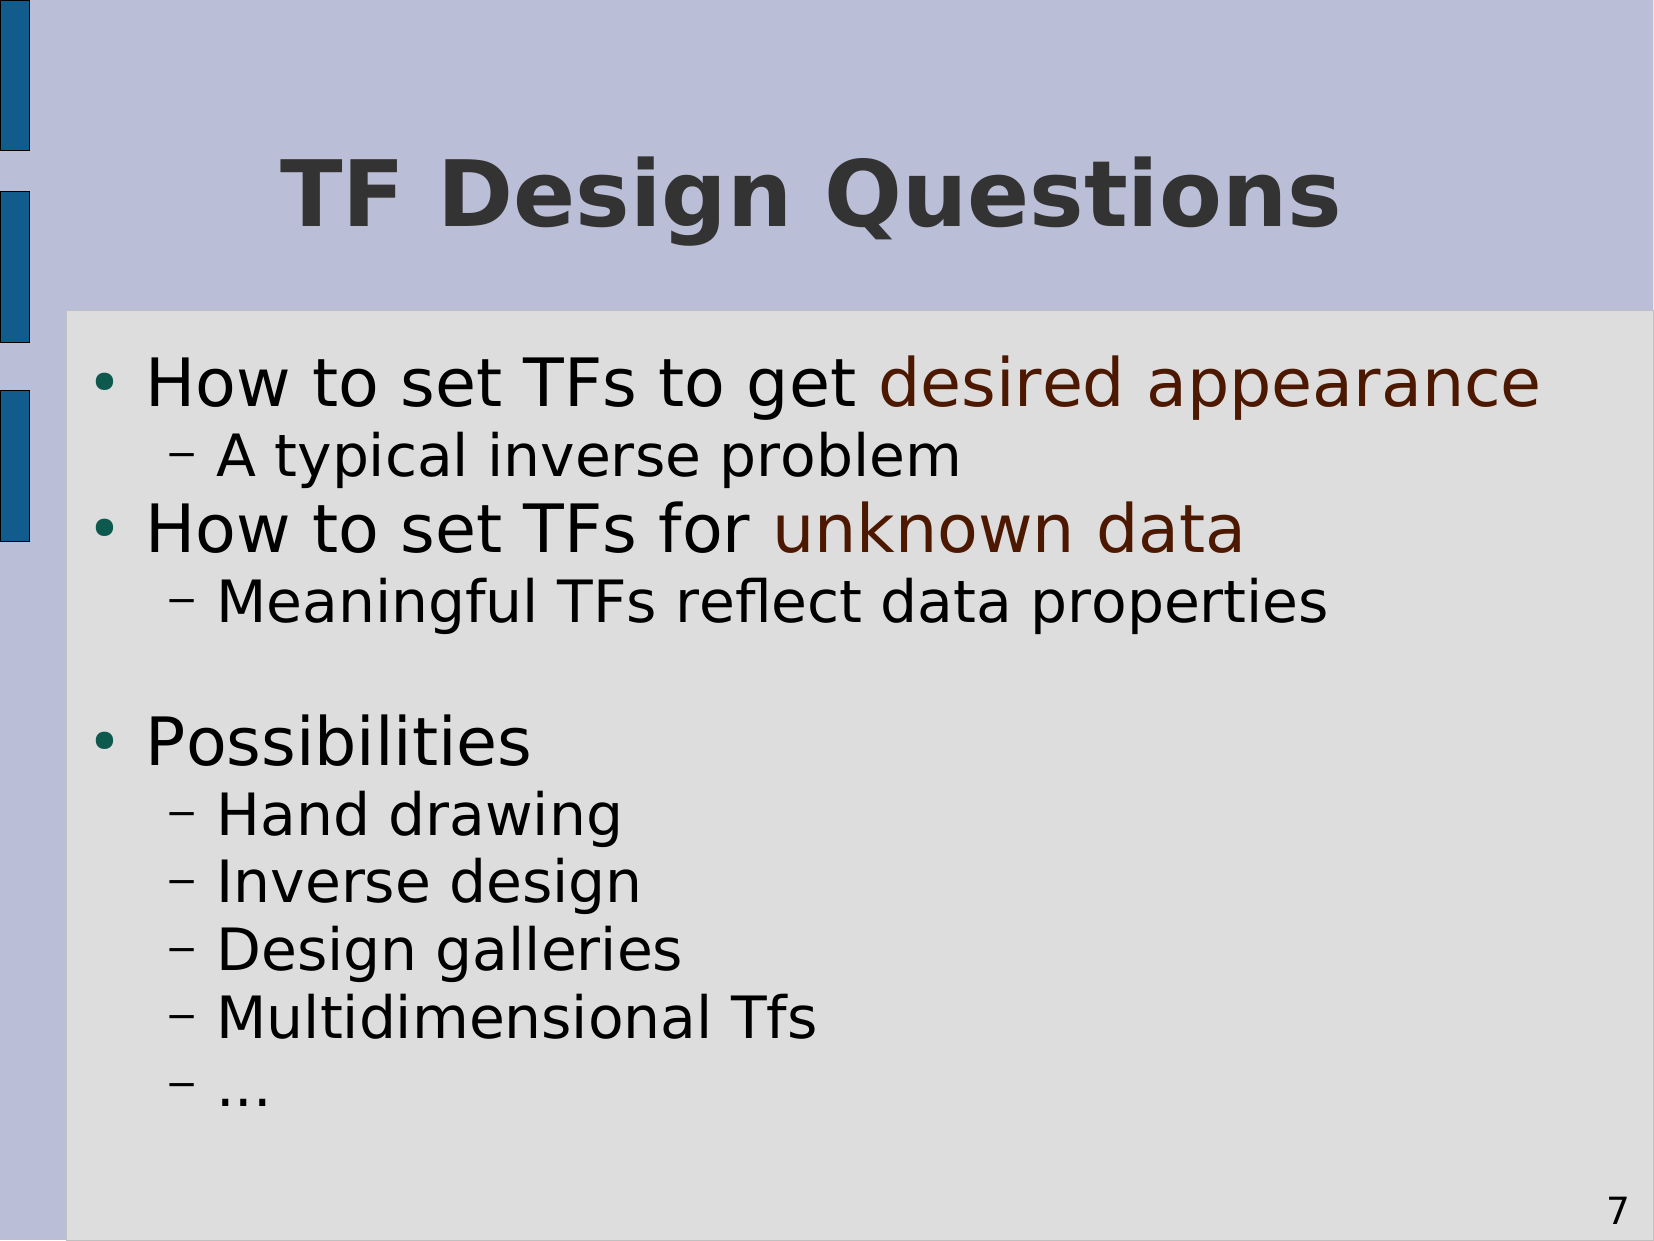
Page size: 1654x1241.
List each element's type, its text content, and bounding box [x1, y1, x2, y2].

list How to set TFs to get desired appearance A typical inverse problem How to set TFs for unknown data Meaningful TFs reflect data properties Possibilities Hand drawing Inverse design Design galleries Multidimensional Tfs ... [75, 344, 1613, 1121]
title TF Design Questions [121, 91, 1534, 299]
